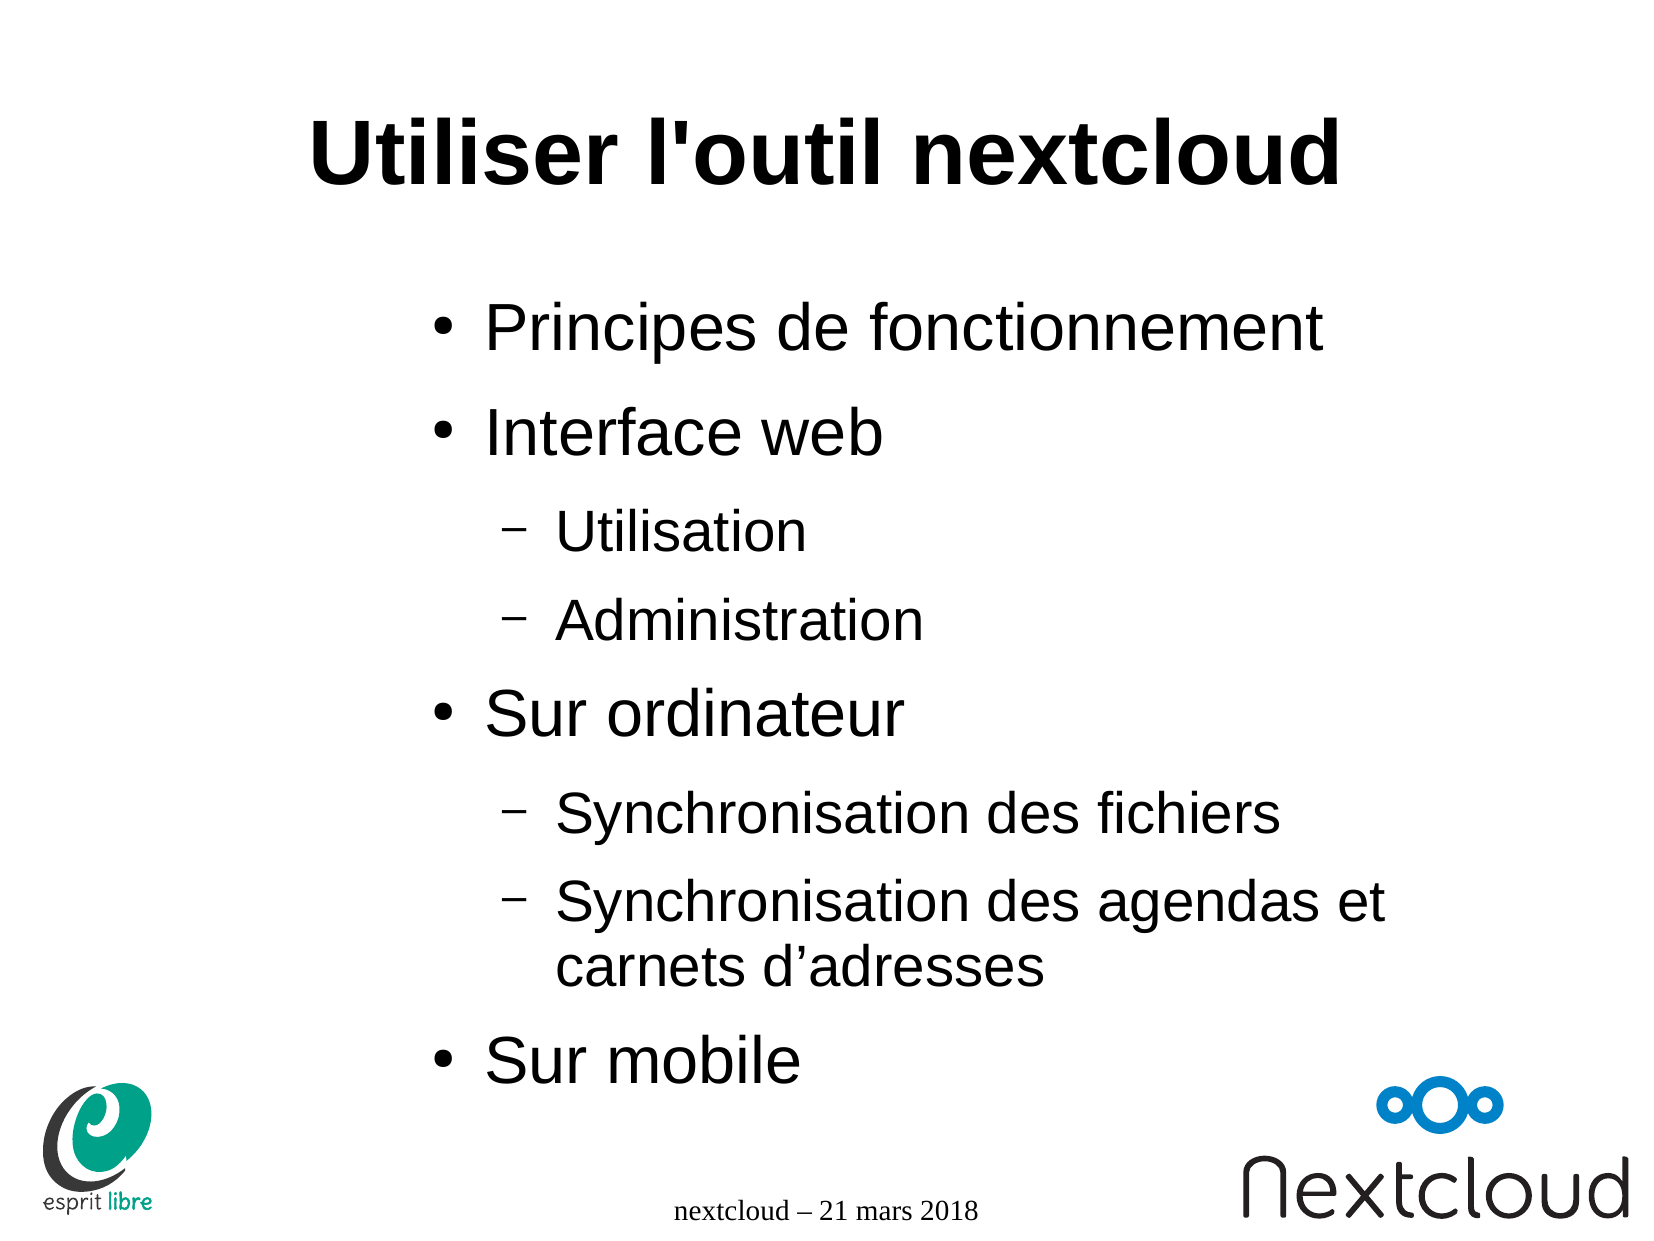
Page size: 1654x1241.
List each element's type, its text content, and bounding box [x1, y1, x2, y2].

title Utiliser l'outil nextcloud [82, 49, 1571, 257]
list Principes de fonctionnement Interface web Utilisation Administration Sur ordinateur Synchronisation des fichiers Synchronisation des agendas et carnets d’adresses Sur mobile [413, 290, 1571, 1123]
